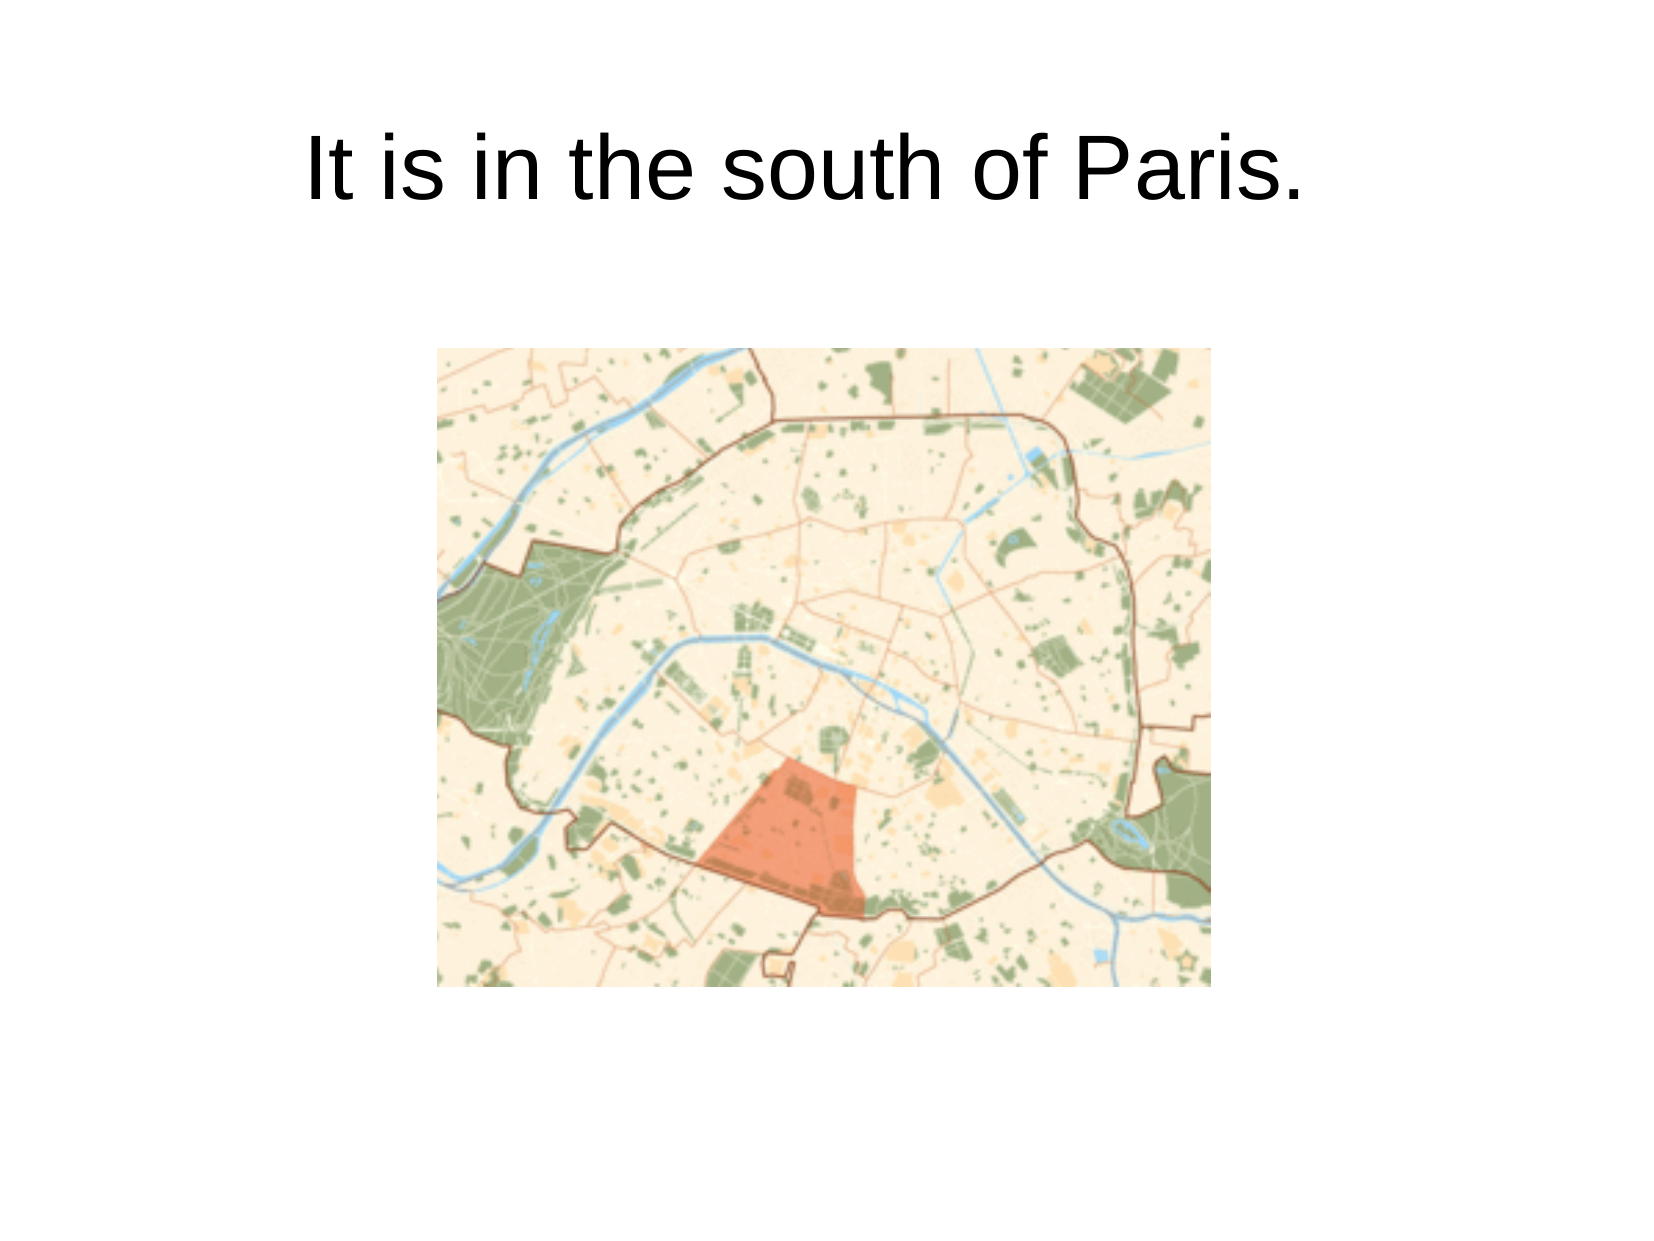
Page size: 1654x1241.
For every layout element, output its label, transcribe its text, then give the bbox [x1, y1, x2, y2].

picture [437, 348, 1211, 987]
title It is in the south of Paris. [76, 107, 1536, 219]
